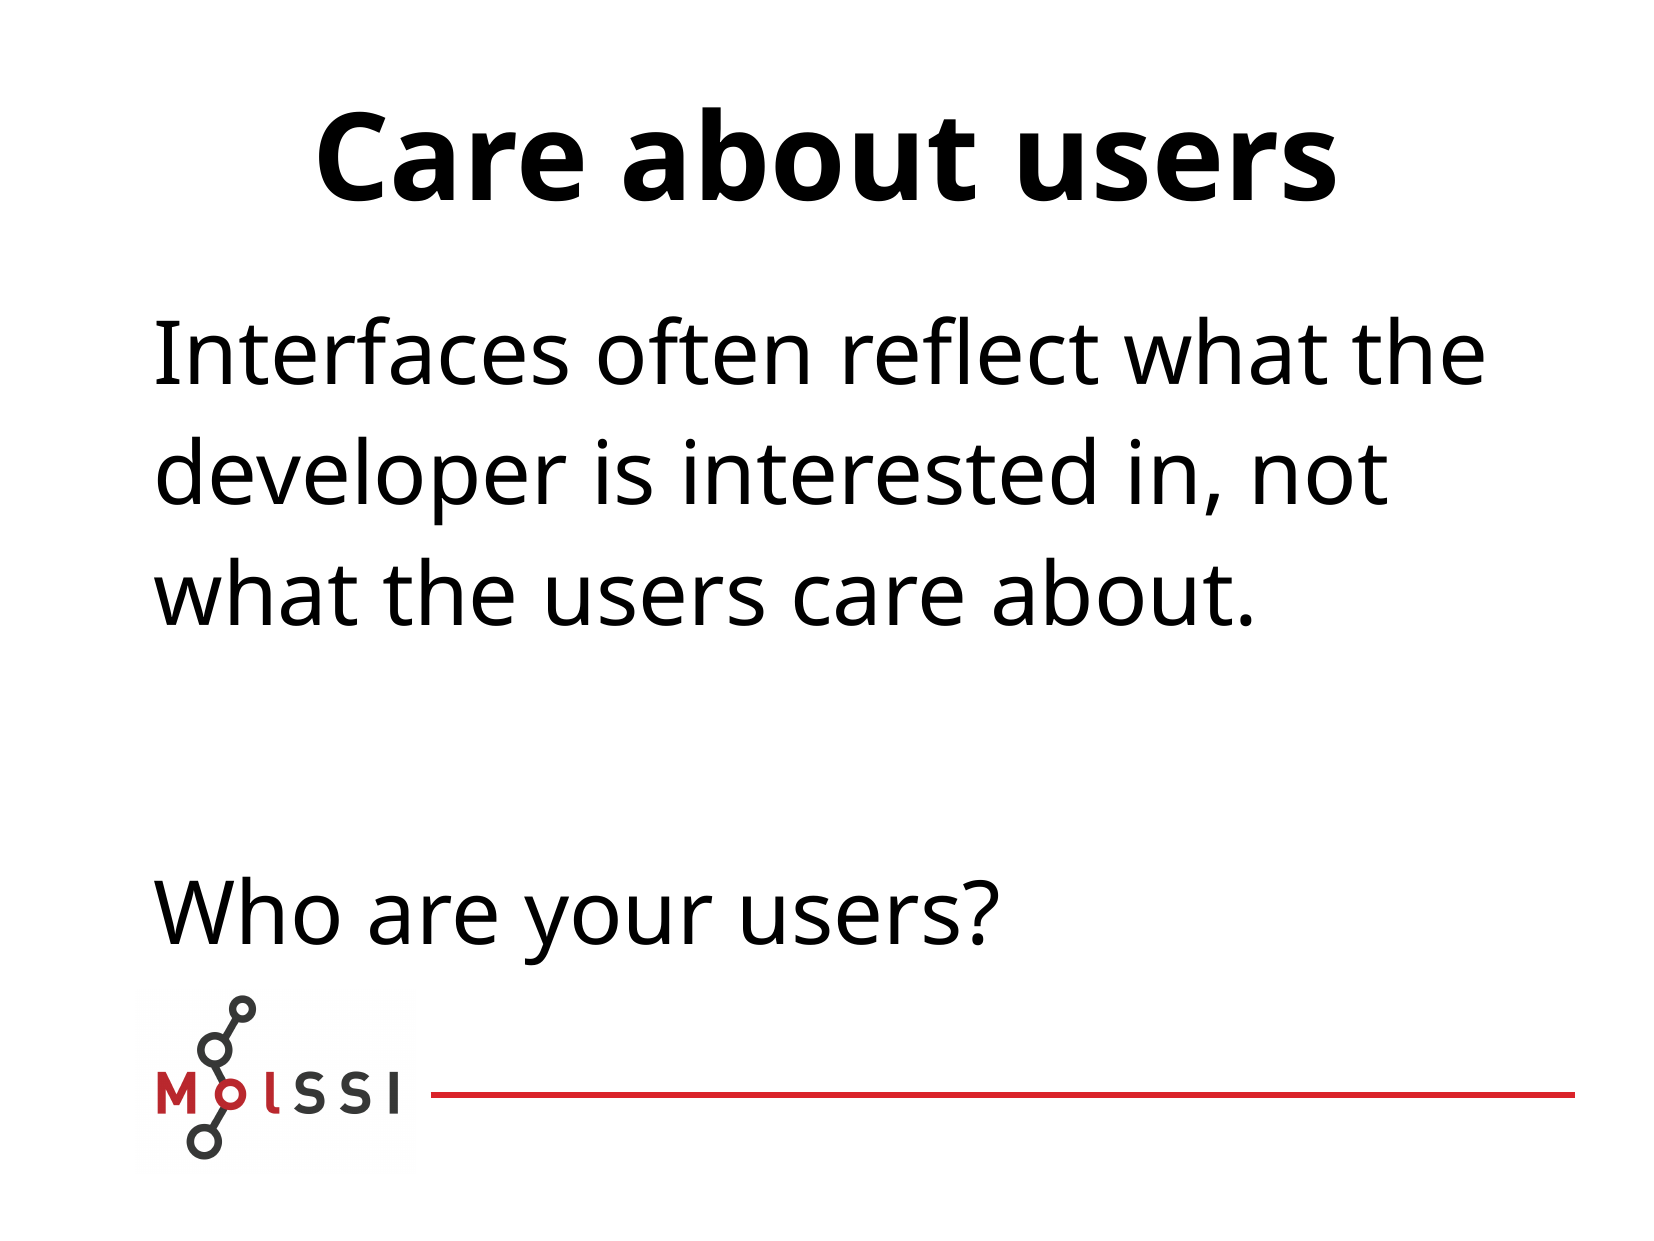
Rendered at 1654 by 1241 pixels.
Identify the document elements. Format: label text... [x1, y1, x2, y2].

title Care about users [82, 49, 1571, 257]
list Interfaces often reflect what the developer is interested in, not what the users care about. Who are your users? [82, 290, 1571, 991]
picture [135, 991, 416, 1174]
